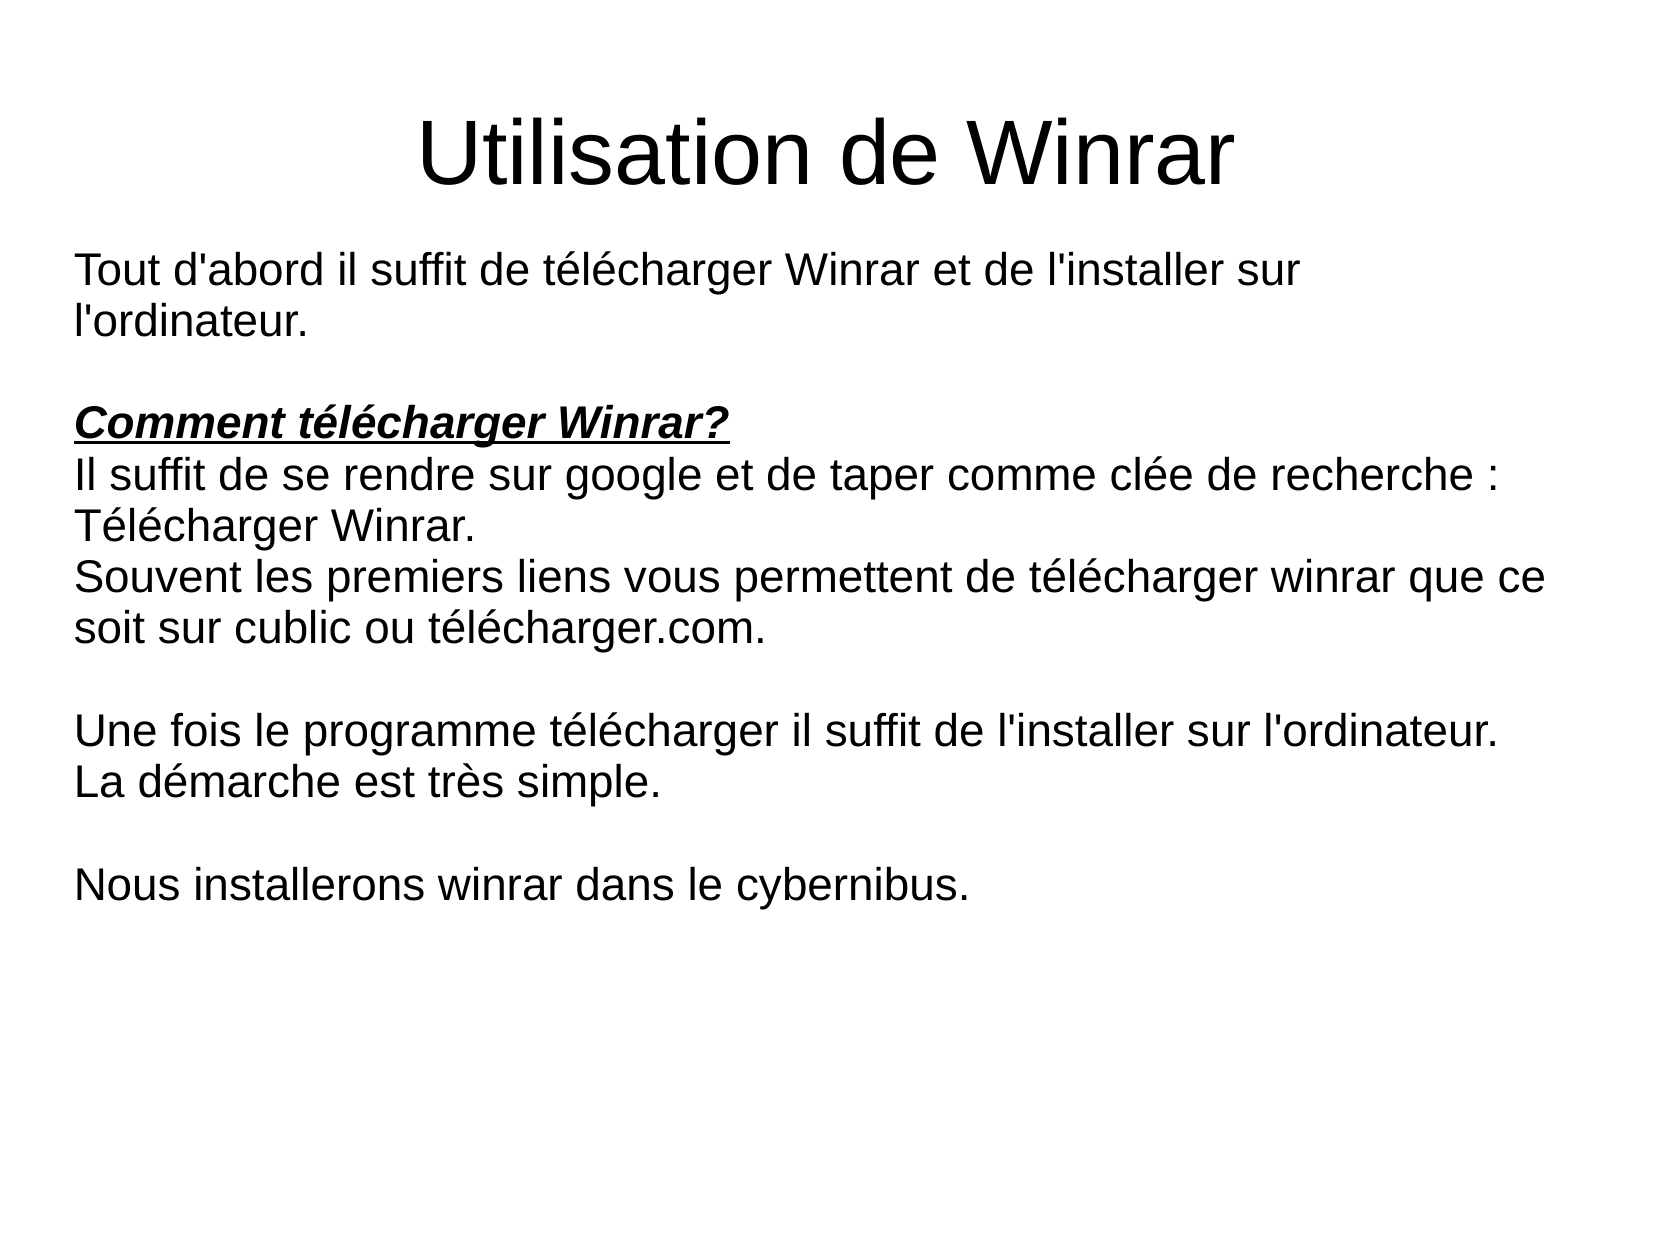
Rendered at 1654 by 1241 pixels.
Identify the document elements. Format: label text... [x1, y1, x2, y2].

text_box Tout d'abord il suffit de télécharger Winrar et de l'installer sur l'ordinateur. Comment télécharger Winrar? Il suffit de se rendre sur google et de taper comme clée de recherche : Télécharger Winrar. Souvent les premiers liens vous permettent de télécharger winrar que ce soit sur cublic ou télécharger.com. Une fois le programme télécharger il suffit de l'installer sur l'ordinateur. La démarche est très simple. Nous installerons winrar dans le cybernibus. [59, 236, 1565, 916]
title Utilisation de Winrar [82, 56, 1571, 250]
